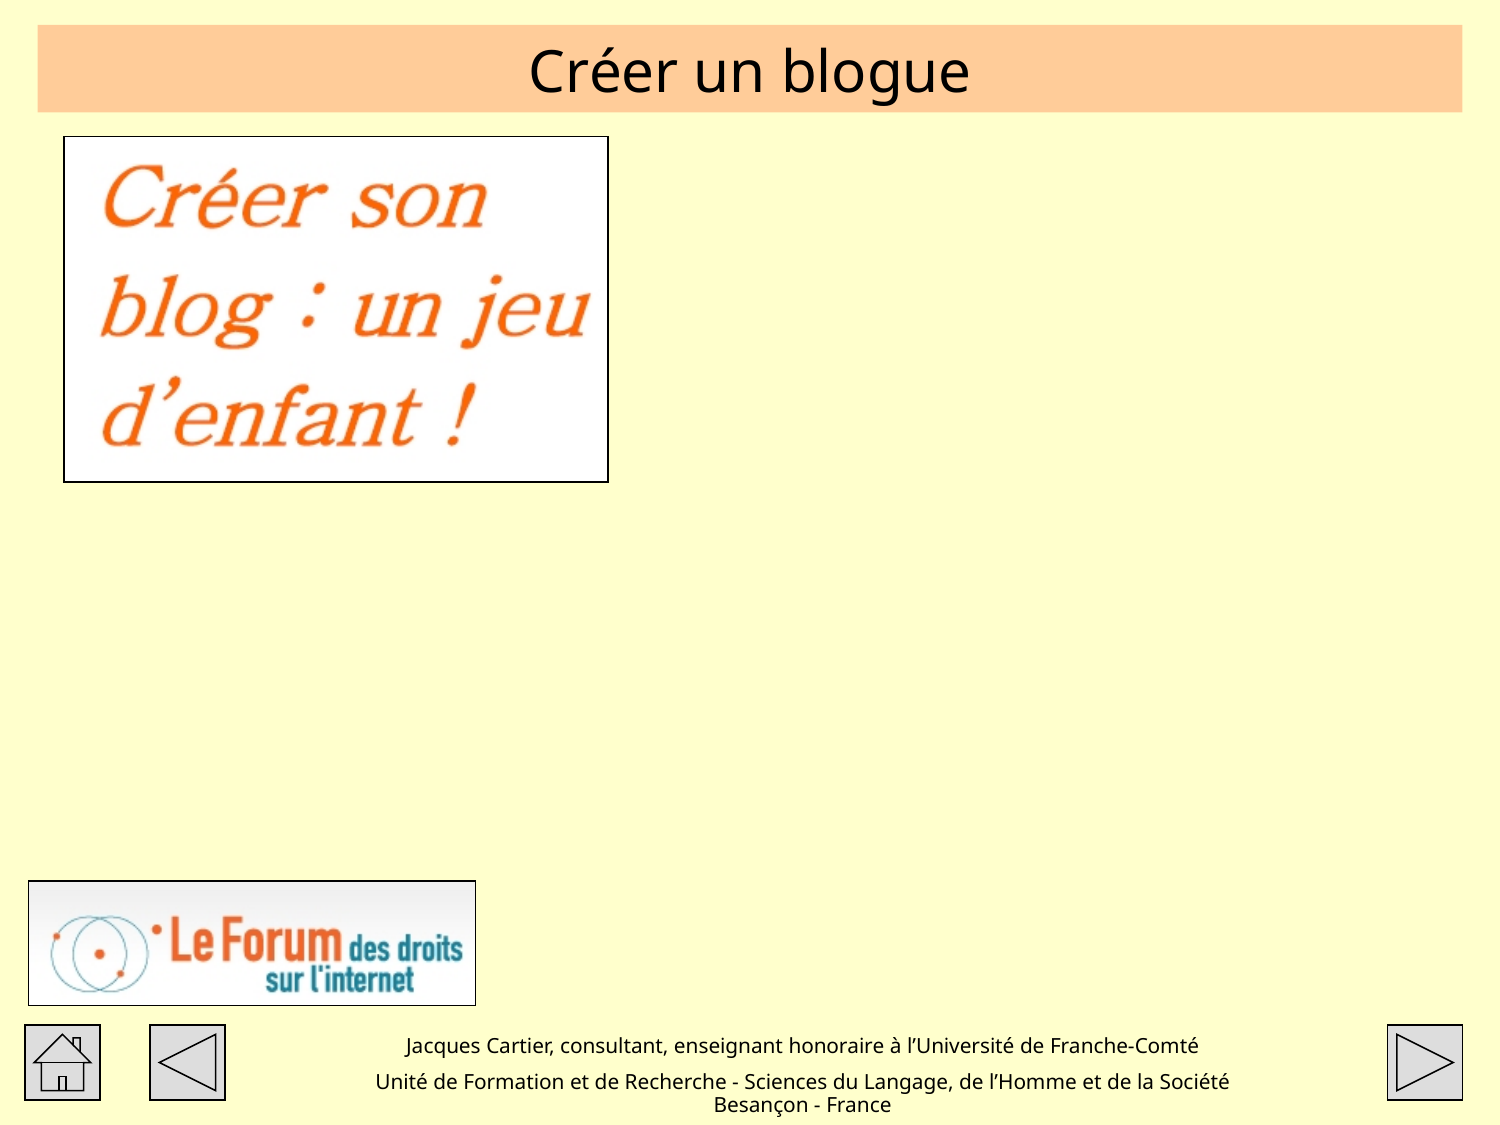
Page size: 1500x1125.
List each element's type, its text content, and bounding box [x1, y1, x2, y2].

picture [64, 137, 608, 482]
picture [29, 881, 475, 1005]
title Créer un blogue [37, 24, 1463, 113]
